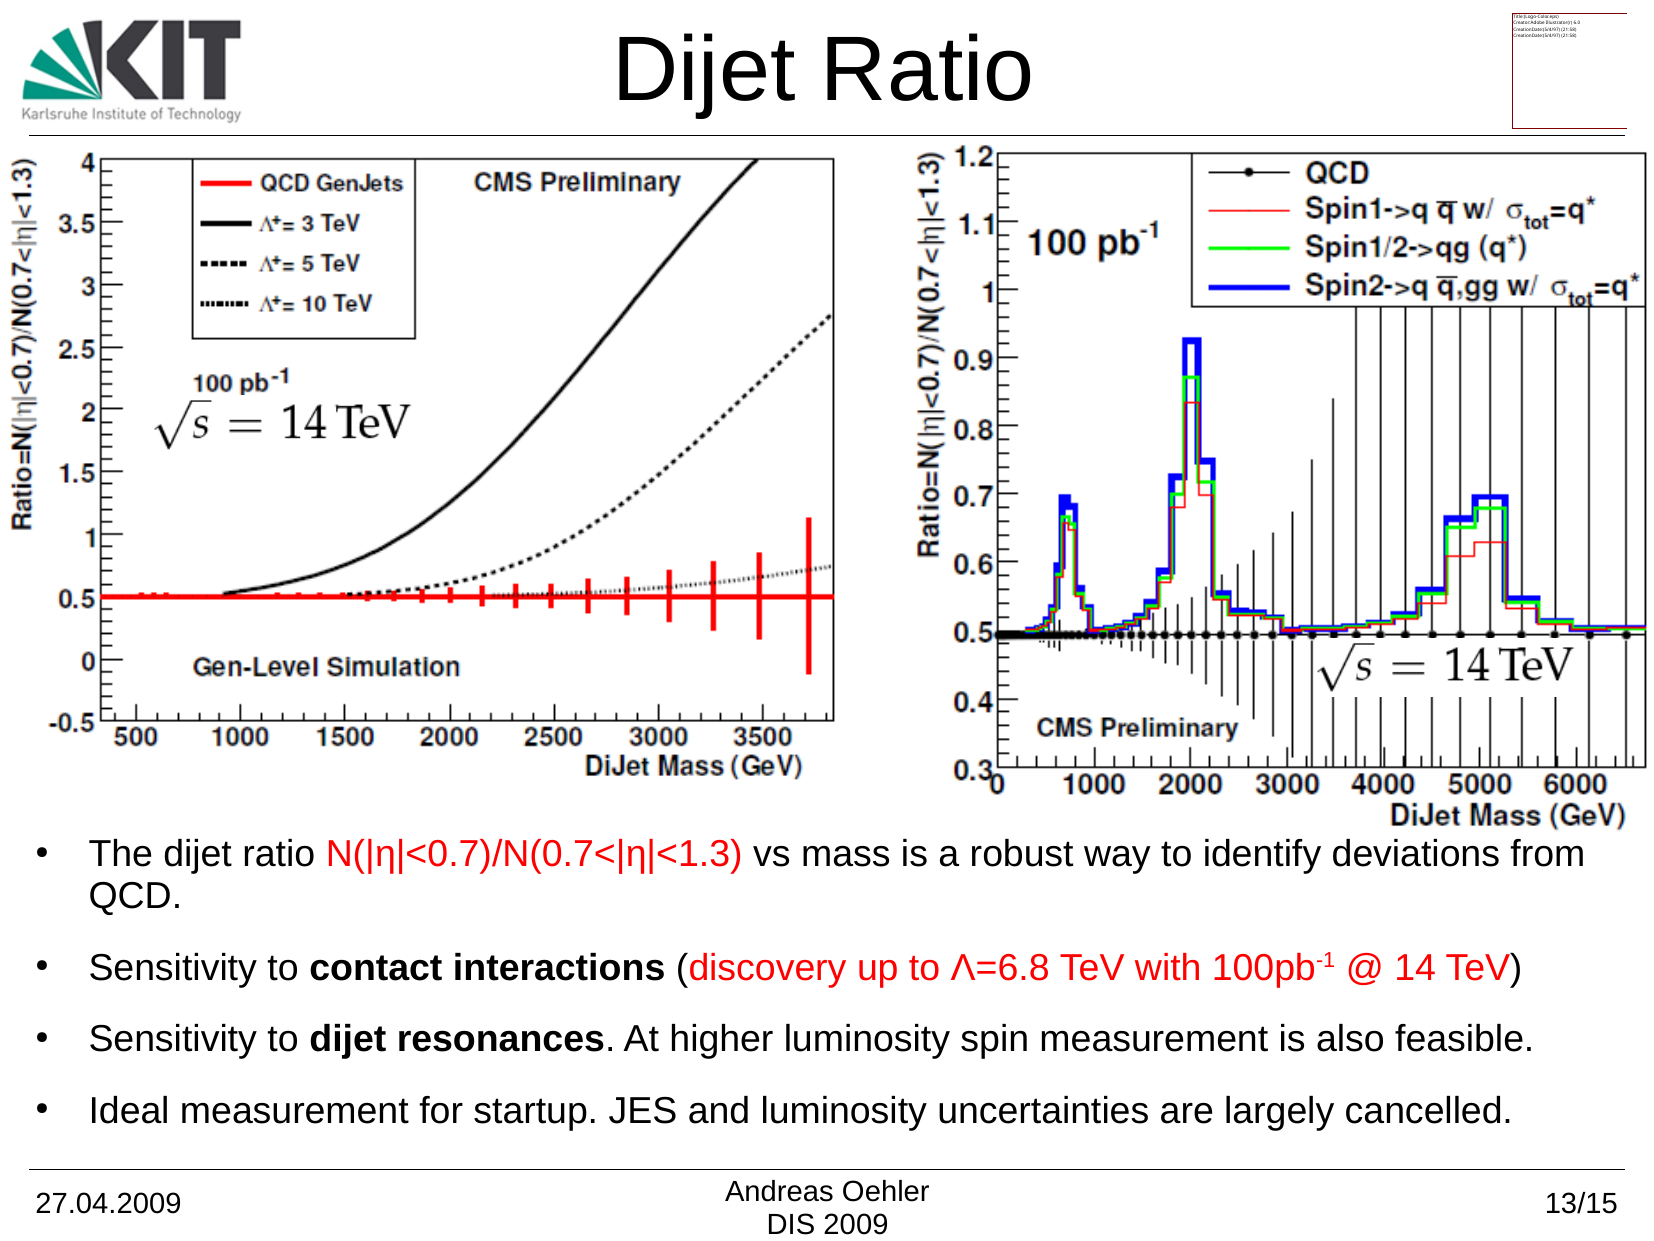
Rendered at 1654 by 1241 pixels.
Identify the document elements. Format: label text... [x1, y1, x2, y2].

picture [11, 15, 251, 128]
picture [5, 141, 840, 783]
picture [909, 137, 1652, 833]
list The dijet ratio N(|η|<0.7)/N(0.7<|η|<1.3) vs mass is a robust way to identify deviations from QCD. Sensitivity to contact interactions (discovery up to Λ=6.8 TeV with 100pb-1 @ 14 TeV) Sensitivity to dijet resonances. At higher luminosity spin measurement is also feasible. Ideal measurement for startup. JES and luminosity uncertainties are largely cancelled. [17, 832, 1625, 1188]
title Dijet Ratio [82, 17, 1565, 121]
